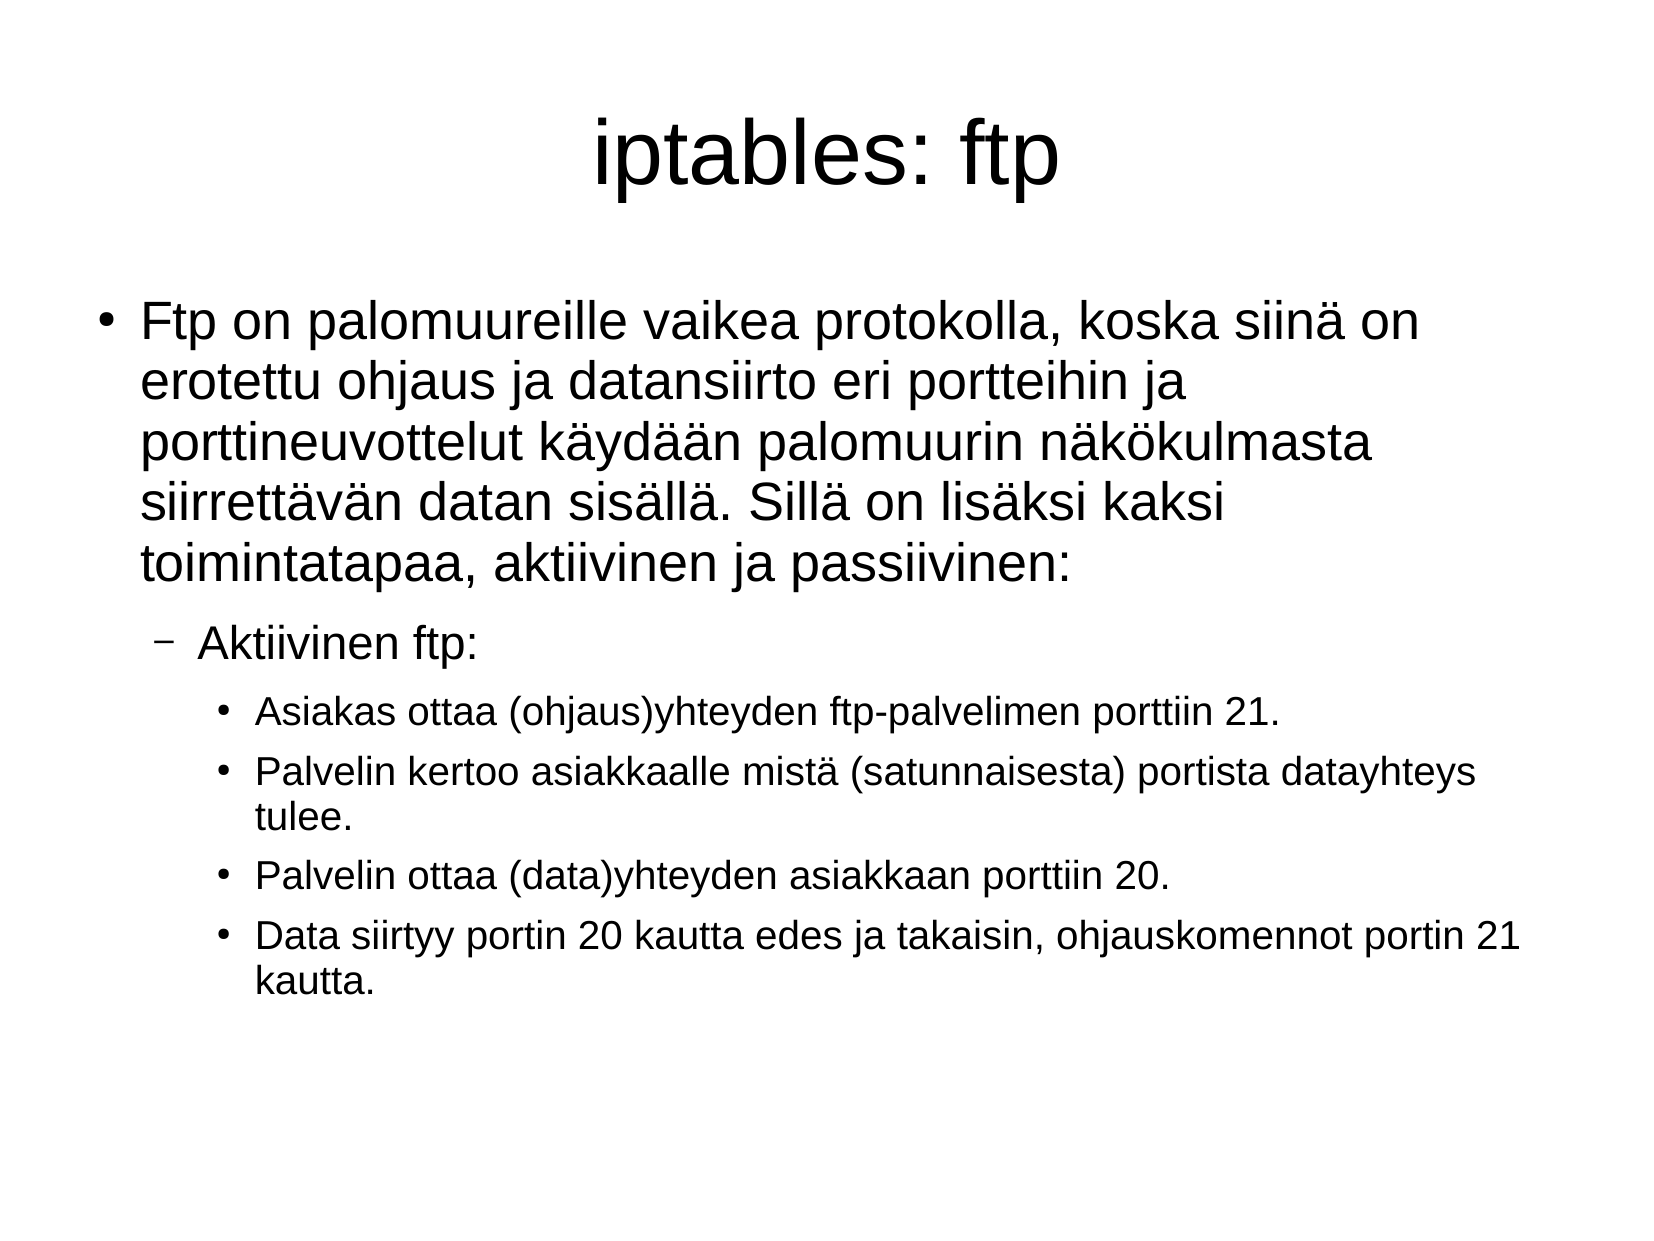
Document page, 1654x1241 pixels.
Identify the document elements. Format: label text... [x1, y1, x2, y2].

title iptables: ftp [82, 49, 1571, 257]
list Ftp on palomuureille vaikea protokolla, koska siinä on erotettu ohjaus ja datansiirto eri portteihin ja porttineuvottelut käydään palomuurin näkökulmasta siirrettävän datan sisällä. Sillä on lisäksi kaksi toimintatapaa, aktiivinen ja passiivinen: Aktiivinen ftp: Asiakas ottaa (ohjaus)yhteyden ftp-palvelimen porttiin 21. Palvelin kertoo asiakkaalle mistä (satunnaisesta) portista datayhteys tulee. Palvelin ottaa (data)yhteyden asiakkaan porttiin 20. Data siirtyy portin 20 kautta edes ja takaisin, ohjauskomennot portin 21 kautta. [82, 290, 1571, 1010]
